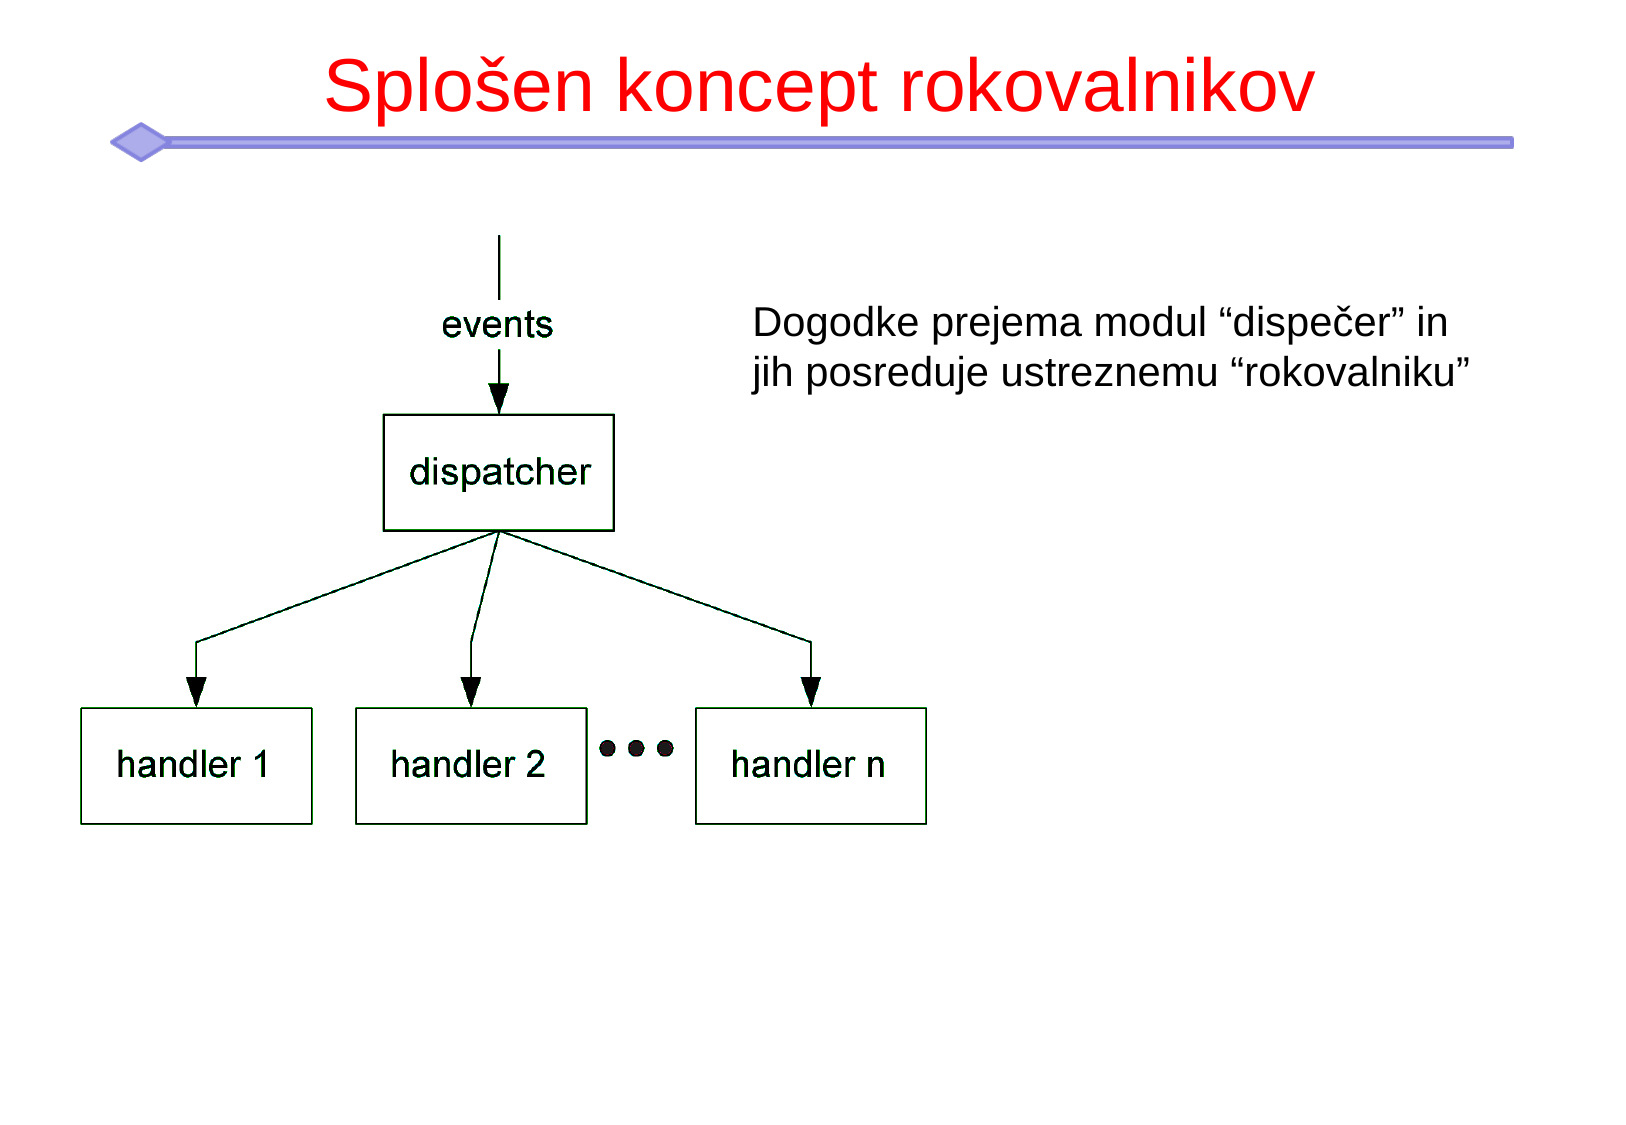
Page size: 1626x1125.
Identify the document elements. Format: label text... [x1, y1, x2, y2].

picture [109, 121, 1515, 163]
text_box Dogodke prejema modul “dispečer” in jih posreduje ustreznemu “rokovalniku” [737, 287, 1488, 403]
title Splošen koncept rokovalnikov [125, 24, 1516, 138]
picture [75, 199, 933, 838]
